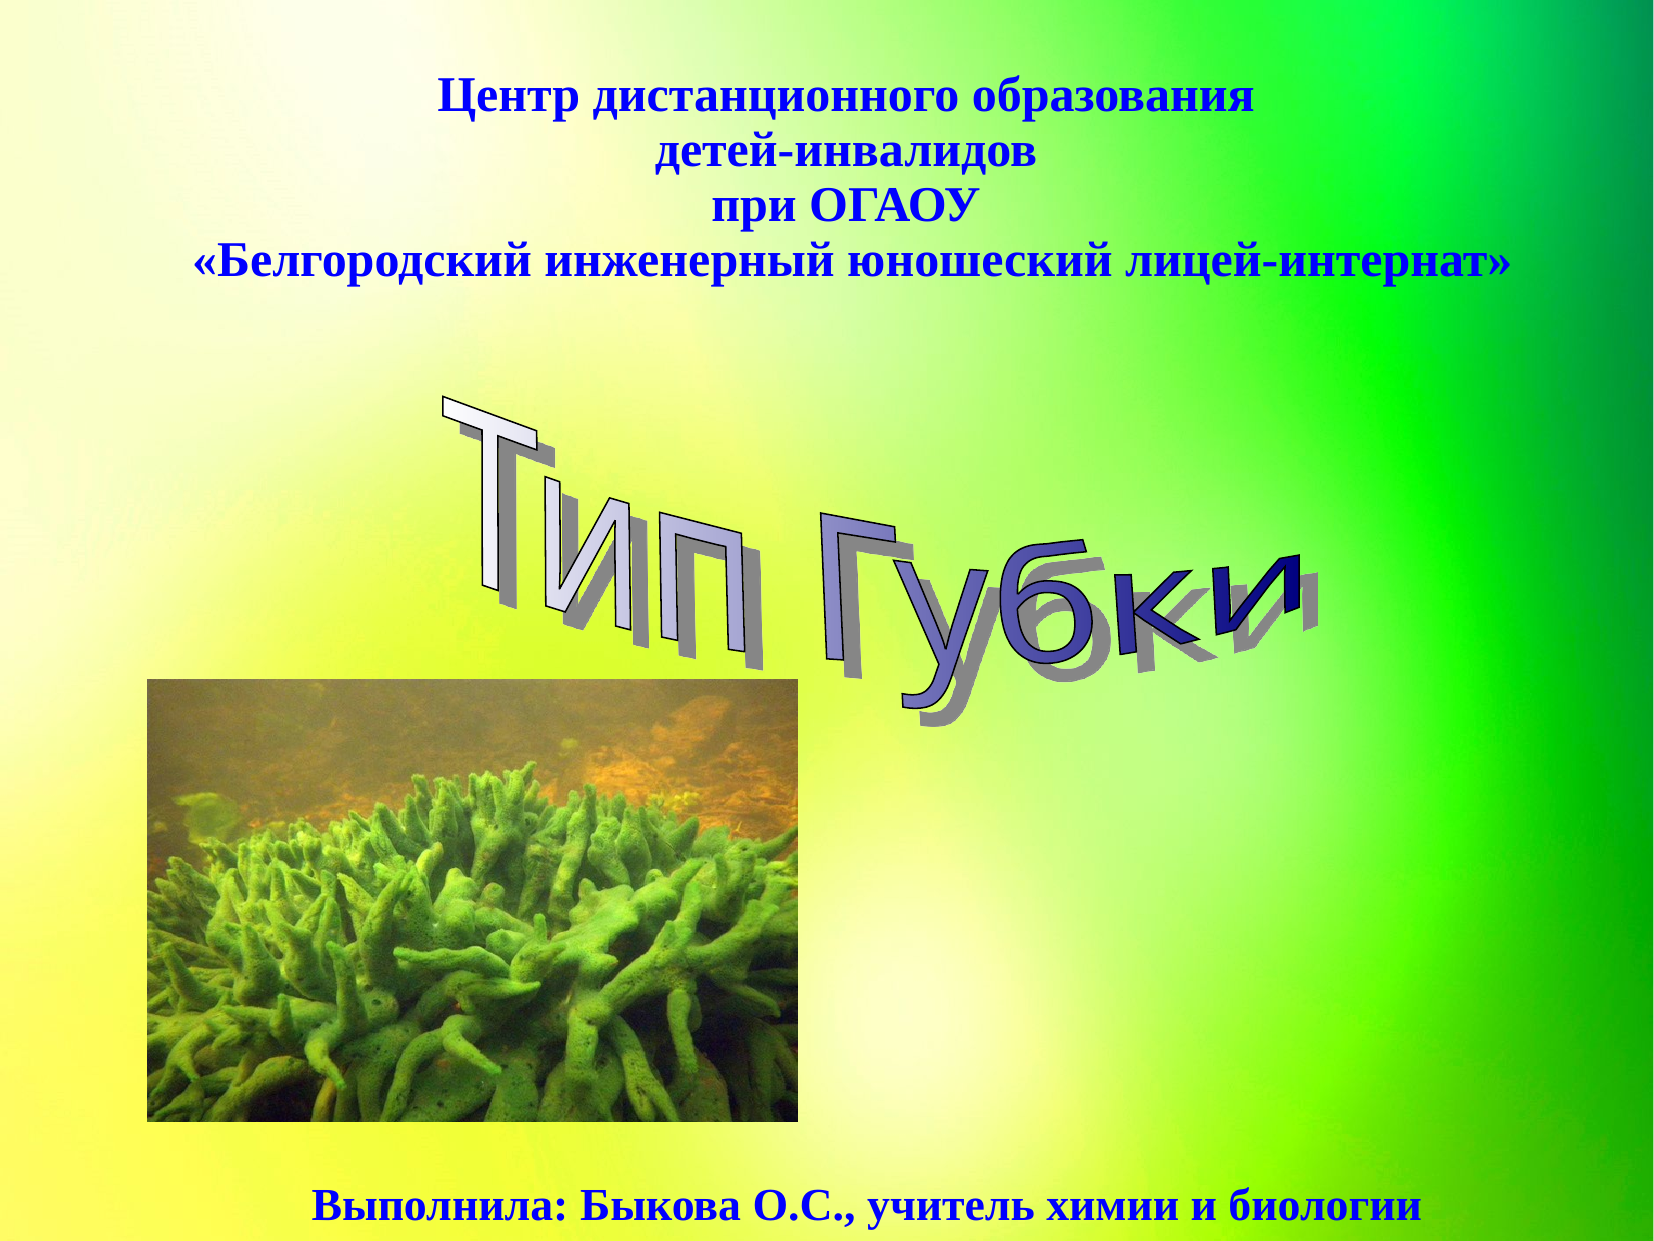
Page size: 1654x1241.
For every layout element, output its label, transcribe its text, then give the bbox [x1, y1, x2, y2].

text_box Тип Губки [1000, 539, 1093, 664]
text_box Тип Губки [442, 396, 537, 591]
text_box Тип Губки [893, 560, 988, 709]
text_box Тип Губки [1212, 555, 1300, 635]
text_box Тип Губки [545, 476, 631, 630]
text_box Тип Губки [820, 513, 896, 660]
picture [0, 0, 1654, 1241]
text_box Тип Губки [659, 512, 745, 652]
text_box Центр дистанционного образования детей-инвалидов при ОГАОУ «Белгородский инженерный юношеский лицей-интернат» [177, 59, 1528, 305]
text_box Тип Губки [1114, 570, 1199, 655]
text_box Выполнила: Быкова О.С., учитель химии и биологии [295, 1172, 1439, 1241]
